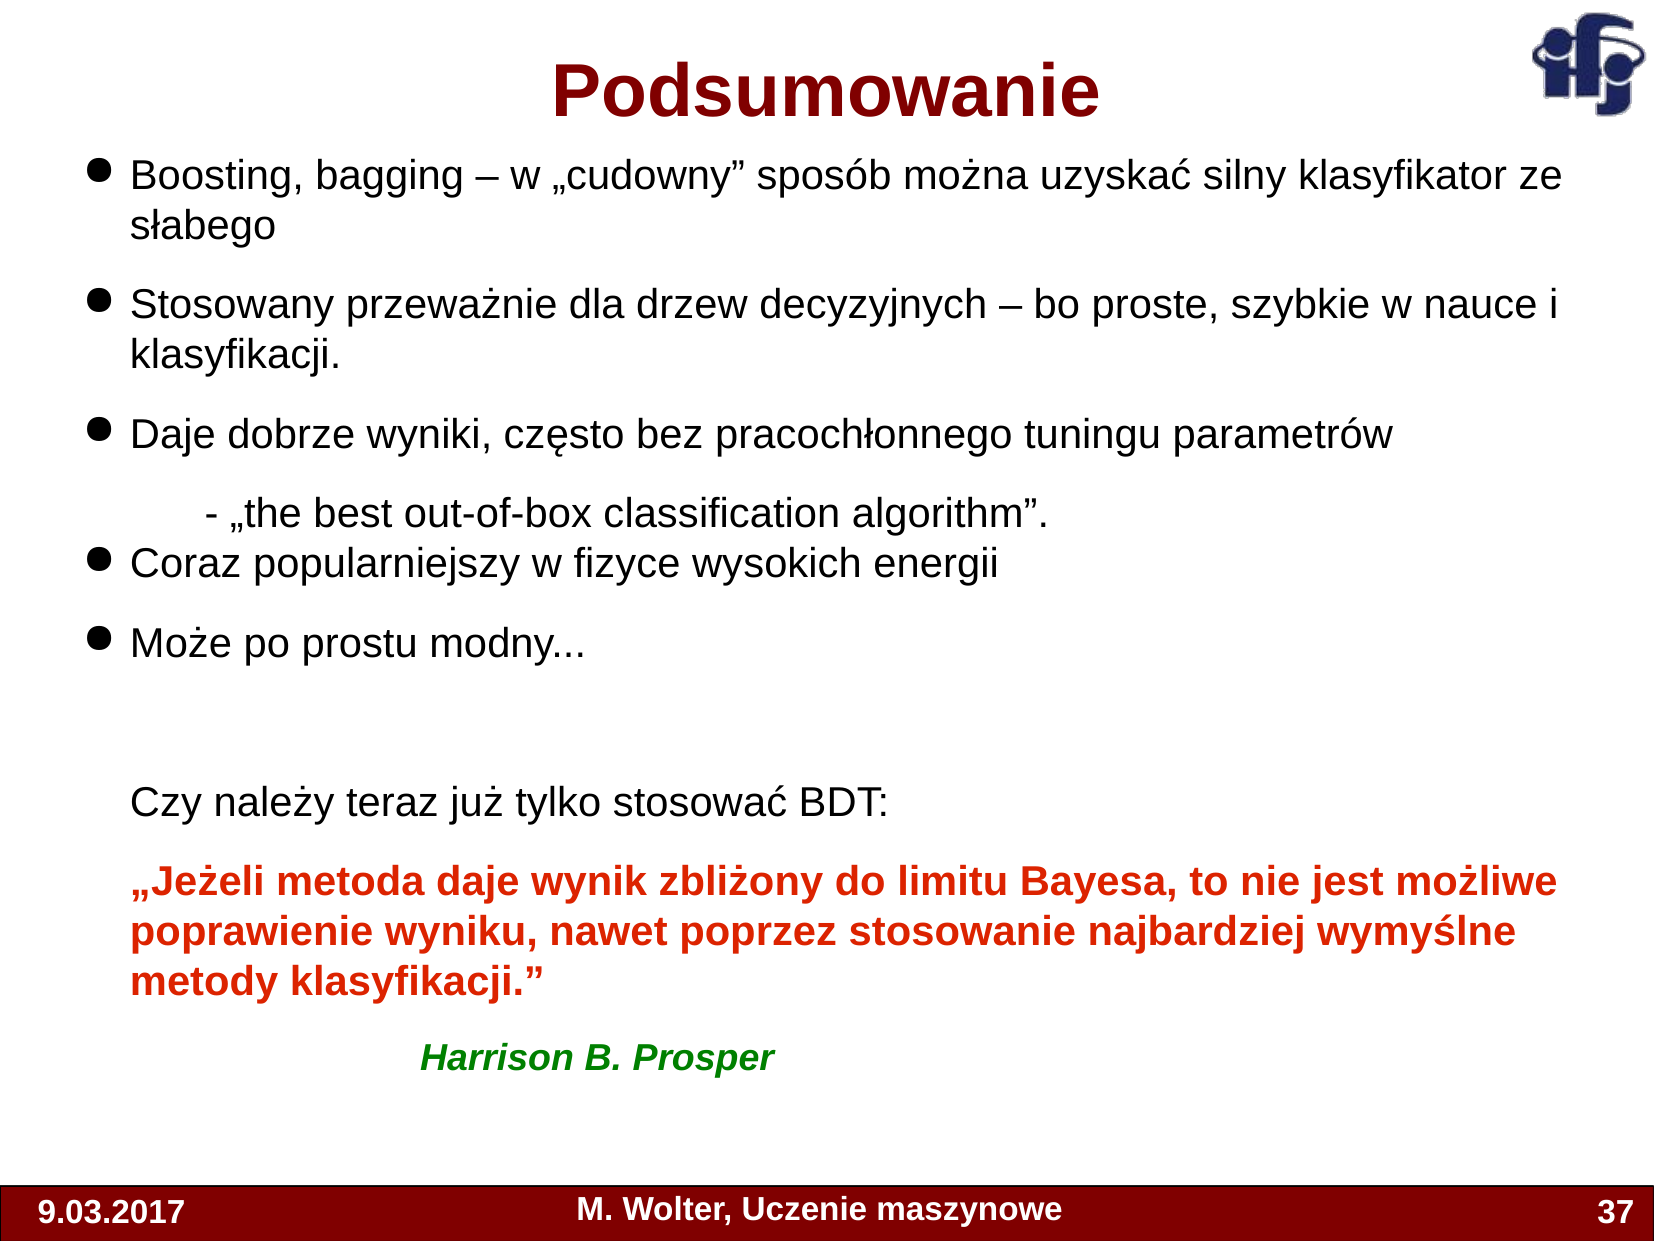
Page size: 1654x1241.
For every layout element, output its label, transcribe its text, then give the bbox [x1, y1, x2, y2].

list Boosting, bagging – w „cudowny” sposób można uzyskać silny klasyfikator ze słabego Stosowany przeważnie dla drzew decyzyjnych – bo proste, szybkie w nauce i klasyfikacji. Daje dobrze wyniki, często bez pracochłonnego tuningu parametrów - „the best out-of-box classification algorithm”. Coraz popularniejszy w fizyce wysokich energii Może po prostu modny... Czy należy teraz już tylko stosować BDT: „Jeżeli metoda daje wynik zbliżony do limitu Bayesa, to nie jest możliwe poprawienie wyniku, nawet poprzez stosowanie najbardziej wymyślne metody klasyfikacji.” Harrison B. Prosper [82, 147, 1571, 1109]
picture [1525, 0, 1654, 129]
title Podsumowanie [82, 25, 1571, 147]
